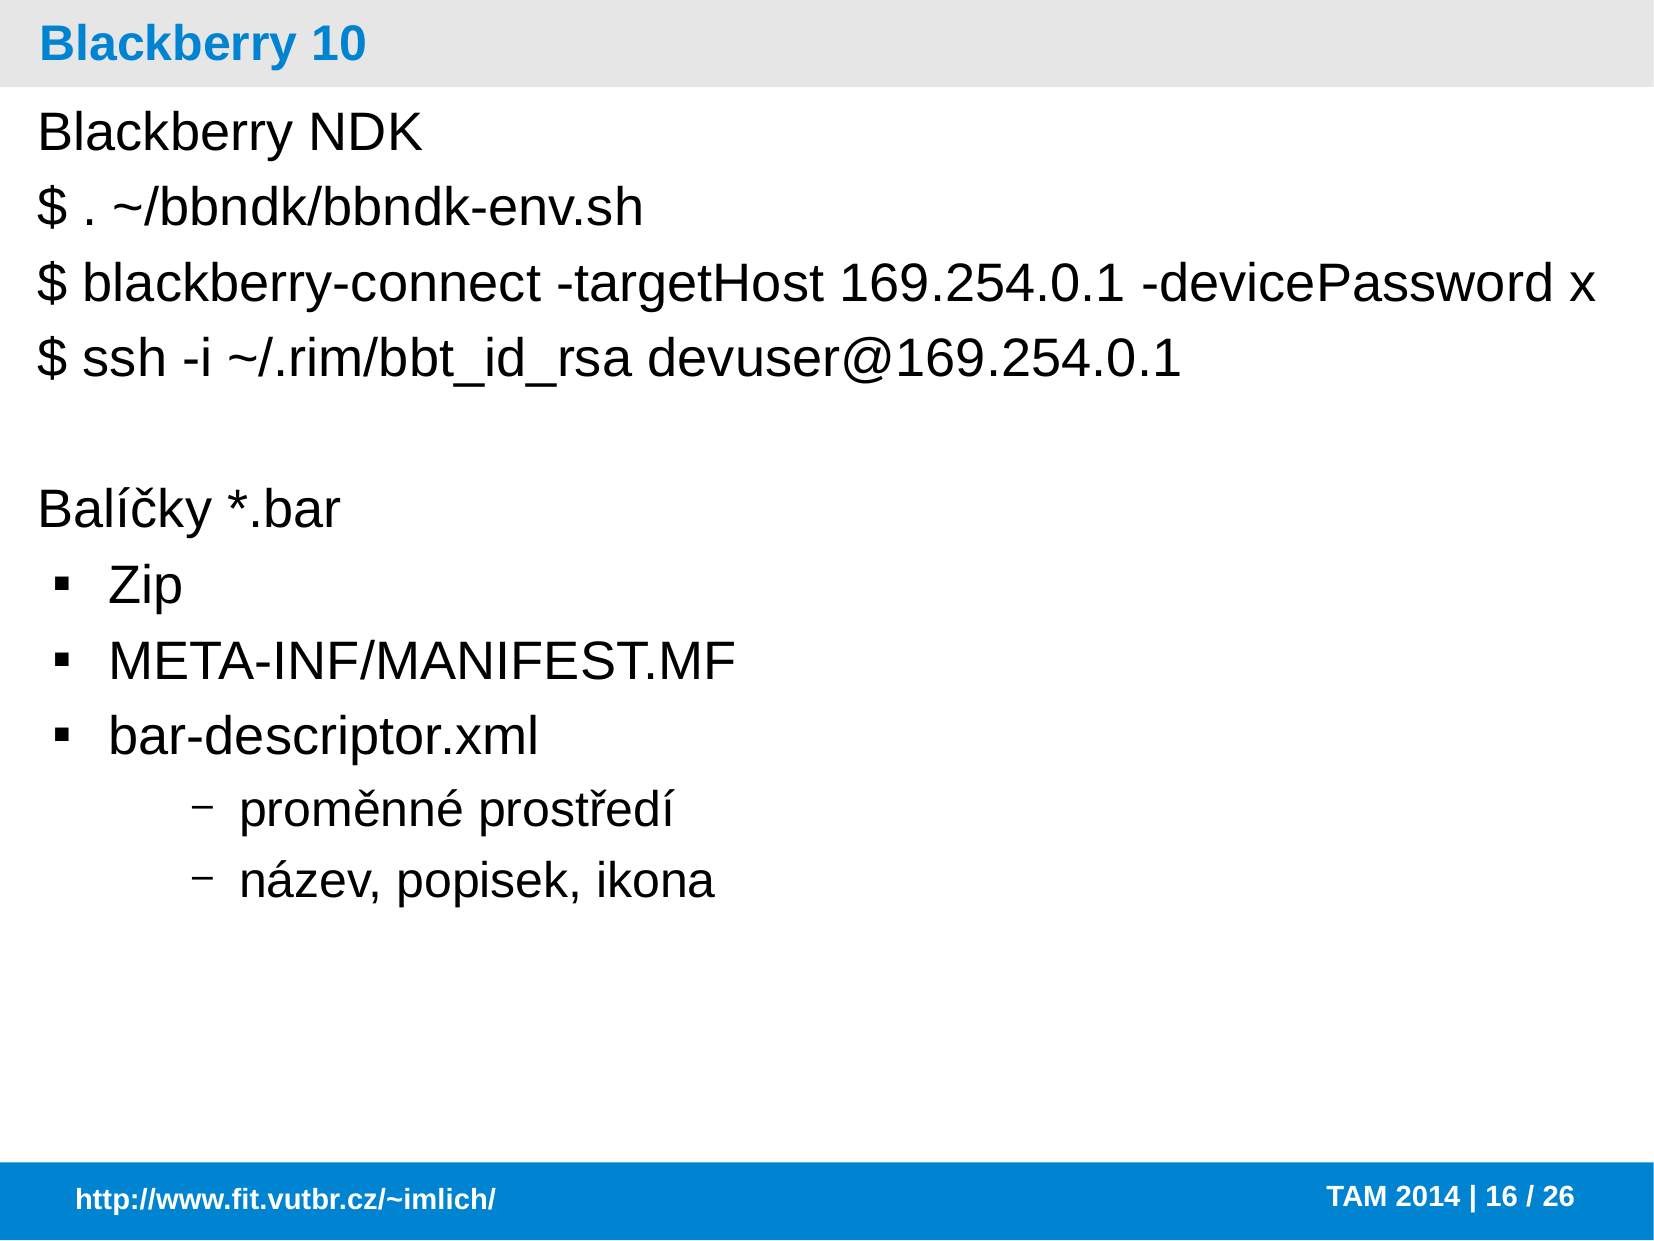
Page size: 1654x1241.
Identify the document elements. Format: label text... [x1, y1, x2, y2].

title Blackberry 10 [39, 5, 1615, 81]
list Blackberry NDK $ . ~/bbndk/bbndk-env.sh $ blackberry-connect -targetHost 169.254.0.1 -devicePassword x $ ssh -i ~/.rim/bbt_id_rsa devuser@169.254.0.1 Balíčky *.bar Zip META-INF/MANIFEST.MF bar-descriptor.xml proměnné prostředí název, popisek, ikona [37, 101, 1613, 1126]
